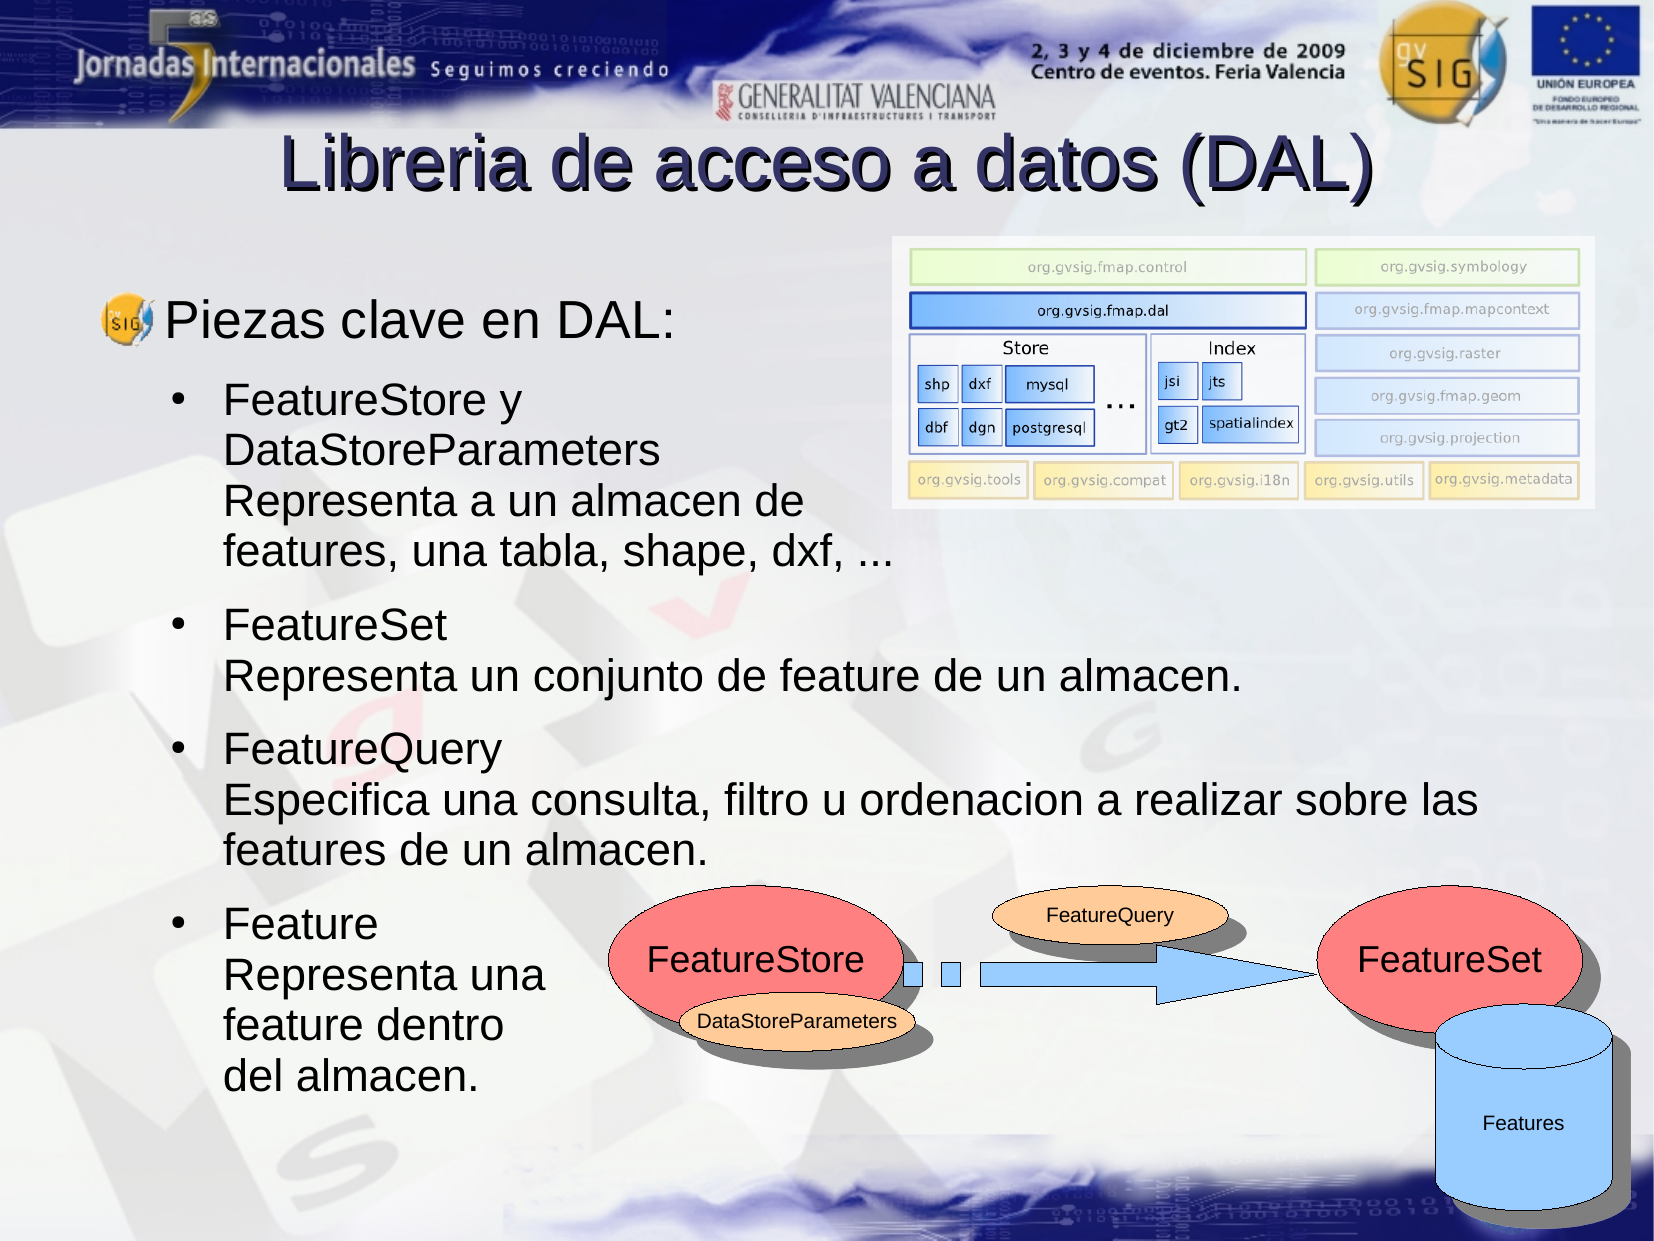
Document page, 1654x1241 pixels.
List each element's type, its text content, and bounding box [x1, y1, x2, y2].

picture [0, 0, 1654, 1241]
text_box DataStoreParameters [679, 992, 916, 1052]
text_box [903, 962, 923, 987]
text_box [941, 962, 961, 987]
text_box FeatureQuery [992, 885, 1229, 945]
list Piezas clave en DAL: FeatureStore y DataStoreParameters Representa a un almacen de features, una tabla, shape, dxf, ... FeatureSet Representa un conjunto de feature de un almacen. FeatureQuery Especifica una consulta, filtro u ordenacion a realizar sobre las features de un almacen. Feature Representa una feature dentro del almacen. [82, 290, 1571, 1109]
text_box FeatureStore [608, 885, 904, 1023]
text_box FeatureSet [1316, 885, 1583, 1034]
title Libreria de acceso a datos (DAL) [82, 40, 1571, 266]
text_box Features [1435, 1003, 1613, 1211]
text_box [980, 944, 1317, 1005]
